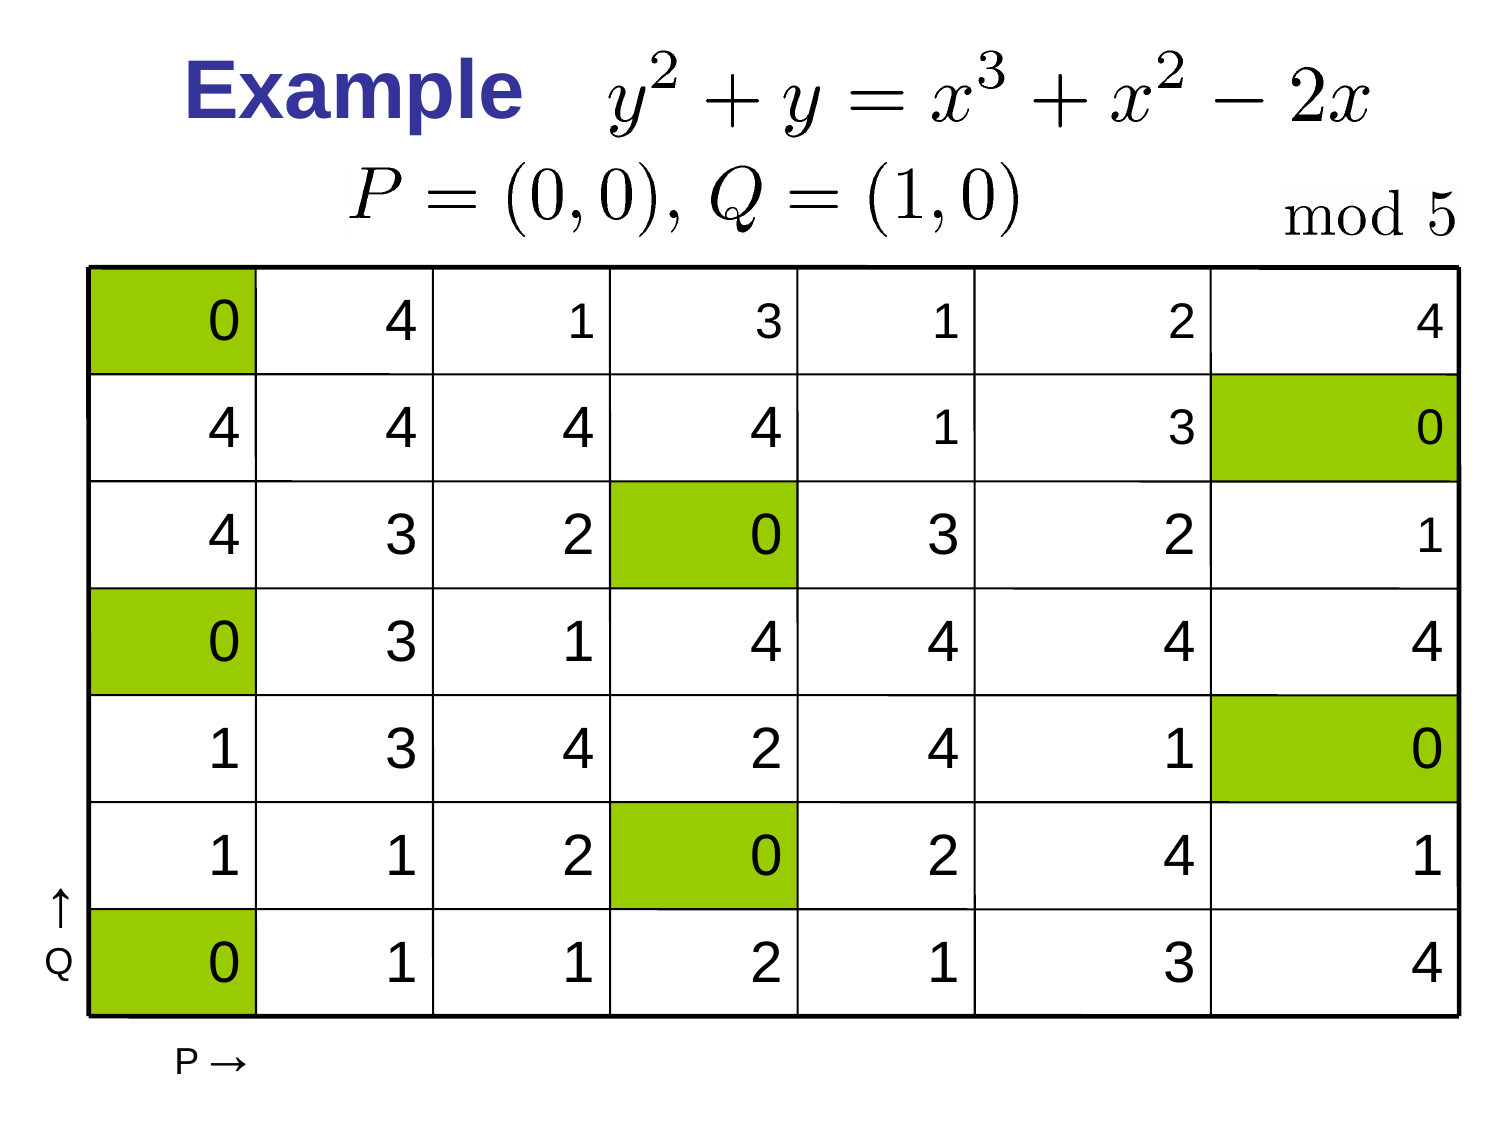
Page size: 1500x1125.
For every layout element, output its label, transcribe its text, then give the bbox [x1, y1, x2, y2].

text_box ↑ Q [29, 857, 93, 991]
text_box 4 [1212, 270, 1456, 373]
text_box 4 [799, 697, 973, 801]
text_box 4 [434, 376, 608, 480]
text_box 4 [611, 376, 796, 480]
text_box 3 [257, 483, 431, 587]
text_box 1 [92, 804, 254, 908]
picture [1281, 184, 1459, 236]
text_box 1 [799, 911, 973, 1013]
text_box 2 [434, 483, 608, 587]
picture [348, 160, 1022, 242]
text_box 1 [435, 911, 609, 1013]
text_box 1 [976, 697, 1209, 801]
text_box 4 [91, 376, 254, 480]
title Example [64, 30, 644, 149]
text_box 4 [257, 270, 431, 373]
text_box 4 [799, 590, 973, 694]
text_box 4 [1212, 590, 1456, 694]
text_box 1 [799, 270, 973, 373]
text_box 3 [257, 590, 431, 694]
text_box 4 [612, 590, 796, 694]
text_box 3 [257, 697, 431, 801]
text_box 0 [1212, 376, 1456, 480]
text_box 1 [1212, 483, 1456, 587]
text_box 0 [92, 911, 254, 1013]
text_box 4 [91, 483, 254, 587]
text_box 2 [612, 911, 796, 1013]
text_box 1 [92, 697, 254, 801]
text_box 1 [257, 804, 431, 908]
text_box 4 [257, 376, 431, 480]
text_box 0 [612, 804, 796, 908]
text_box 3 [976, 376, 1209, 480]
text_box 1 [434, 590, 609, 694]
text_box 3 [611, 270, 796, 373]
text_box P→ [159, 1014, 273, 1096]
text_box 2 [976, 483, 1209, 587]
text_box 1 [434, 270, 608, 373]
text_box 4 [976, 804, 1209, 908]
text_box 1 [257, 911, 432, 1013]
text_box 3 [976, 911, 1209, 1014]
text_box 3 [799, 483, 973, 587]
text_box 2 [435, 804, 609, 908]
text_box 4 [976, 590, 1209, 694]
text_box 0 [612, 483, 796, 587]
text_box 1 [799, 376, 973, 480]
text_box 4 [1212, 911, 1456, 1014]
picture [608, 42, 1377, 139]
text_box 1 [1212, 804, 1456, 908]
text_box 2 [612, 697, 796, 801]
text_box 0 [91, 590, 254, 694]
text_box 0 [1212, 697, 1456, 801]
text_box 2 [976, 270, 1209, 373]
text_box 2 [799, 804, 973, 908]
text_box 4 [434, 697, 609, 801]
text_box 0 [91, 270, 254, 373]
